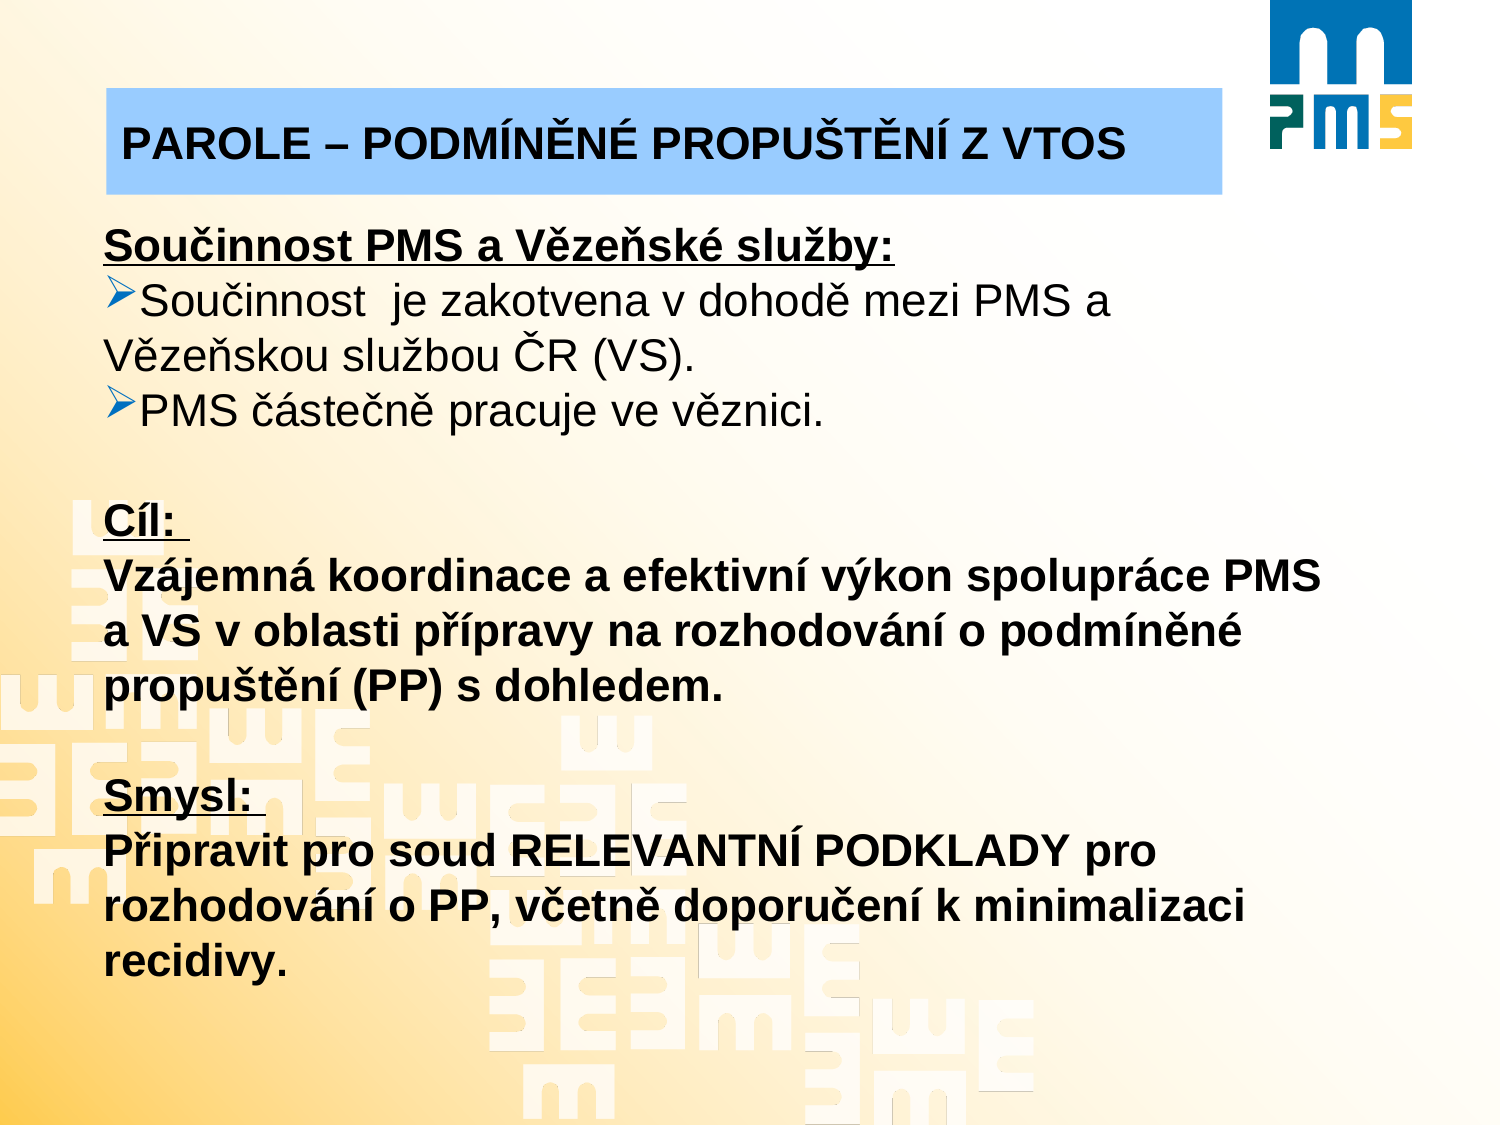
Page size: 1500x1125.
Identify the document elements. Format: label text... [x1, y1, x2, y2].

text_box Součinnost PMS a Vězeňské služby: Součinnost je zakotvena v dohodě mezi PMS a Vězeňskou službou ČR (VS). PMS částečně pracuje ve věznici. Cíl: Vzájemná koordinace a efektivní výkon spolupráce PMS a VS v oblasti přípravy na rozhodování o podmíněné propuštění (PP) s dohledem. Smysl: Připravit pro soud RELEVANTNÍ PODKLADY pro rozhodování o PP, včetně doporučení k minimalizaci recidivy. [88, 207, 1365, 1059]
title PAROLE – PODMÍNĚNÉ PROPUŠTĚNÍ Z VTOS [106, 88, 1223, 195]
picture [0, 0, 1500, 1125]
